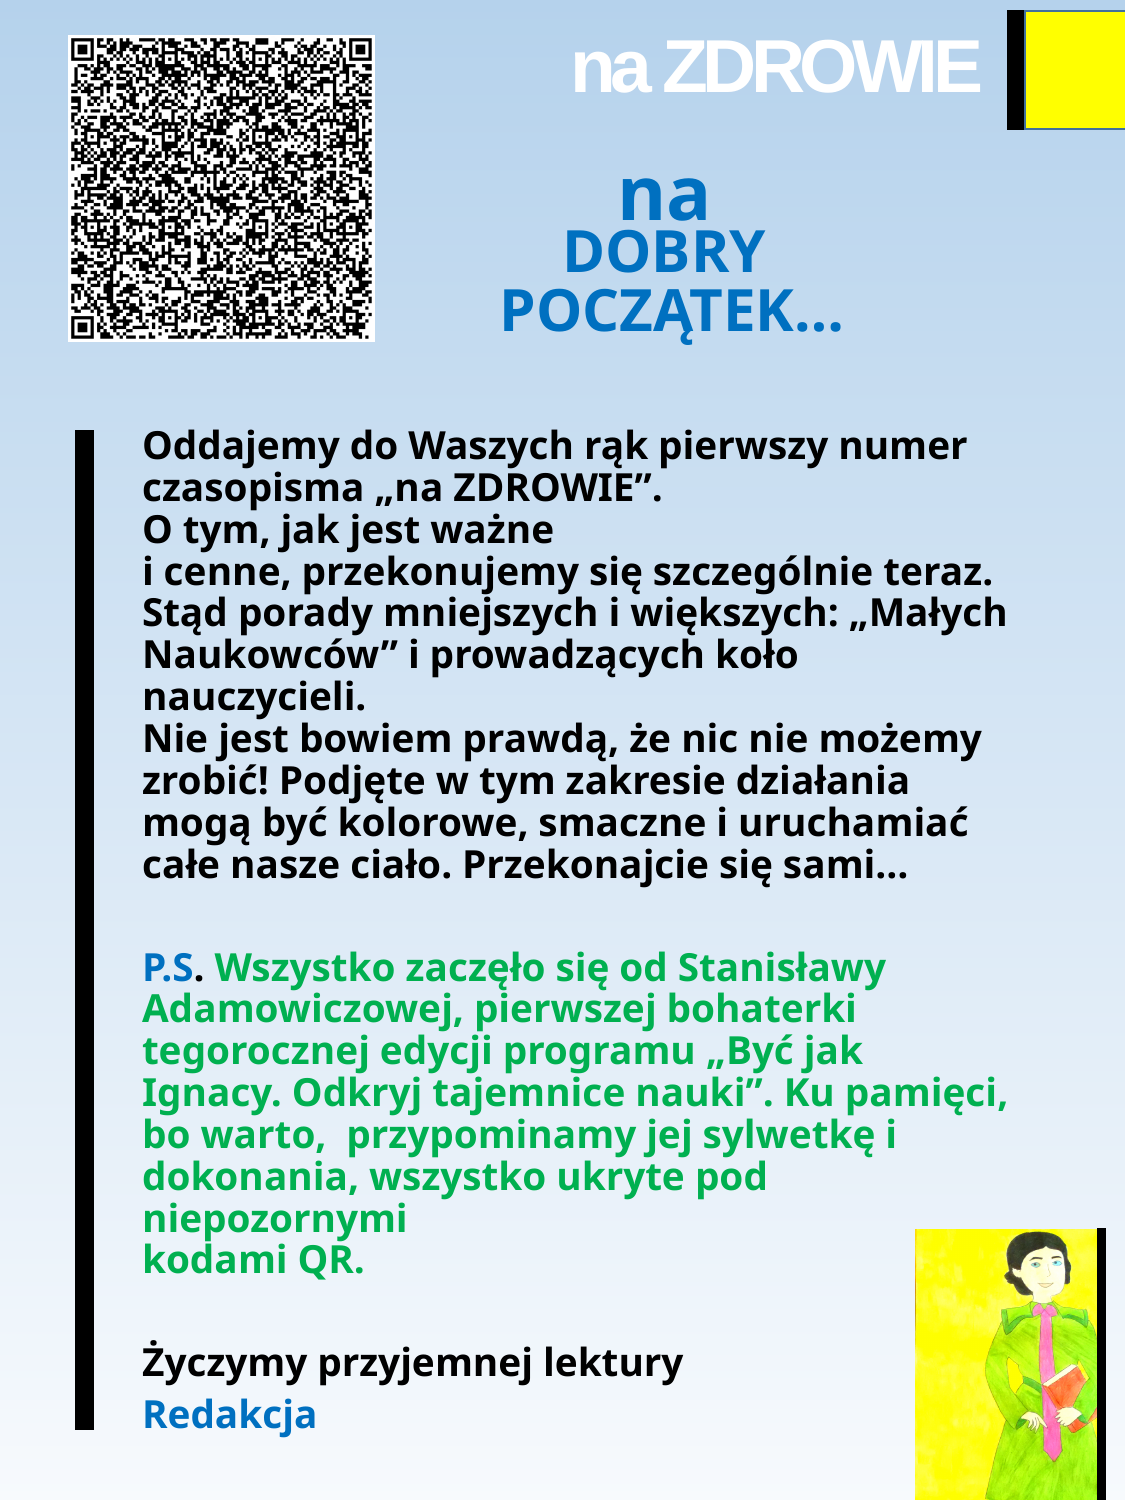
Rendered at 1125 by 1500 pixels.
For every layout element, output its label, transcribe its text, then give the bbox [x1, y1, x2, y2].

picture [68, 35, 375, 342]
text_box [76, 431, 93, 1429]
list na DOBRY POCZĄTEK… [221, 162, 1123, 372]
text_box [1098, 1229, 1105, 1500]
title na ZDROWIE [512, 2, 1042, 117]
list Oddajemy do Waszych rąk pierwszy numer czasopisma „na ZDROWIE”. O tym, jak jest ważne i cenne, przekonujemy się szczególnie teraz. Stąd porady mniejszych i większych: „Małych Naukowców” i prowadzących koło nauczycieli. Nie jest bowiem prawdą, że nic nie możemy zrobić! Podjęte w tym zakresie działania mogą być kolorowe, smaczne i uruchamiać całe nasze ciało. Przekonajcie się sami… P.S. Wszystko zaczęło się od Stanisławy Adamowiczowej, pierwszej bohaterki tegorocznej edycji programu „Być jak Ignacy. Odkryj tajemnice nauki”. Ku pamięci, bo warto, przypominamy jej sylwetkę i dokonania, wszystko ukryte pod niepozornymi kodami QR. Życzymy przyjemnej lektury Redakcja [127, 418, 1026, 1483]
picture [915, 1229, 1098, 1500]
text_box [1008, 11, 1125, 129]
